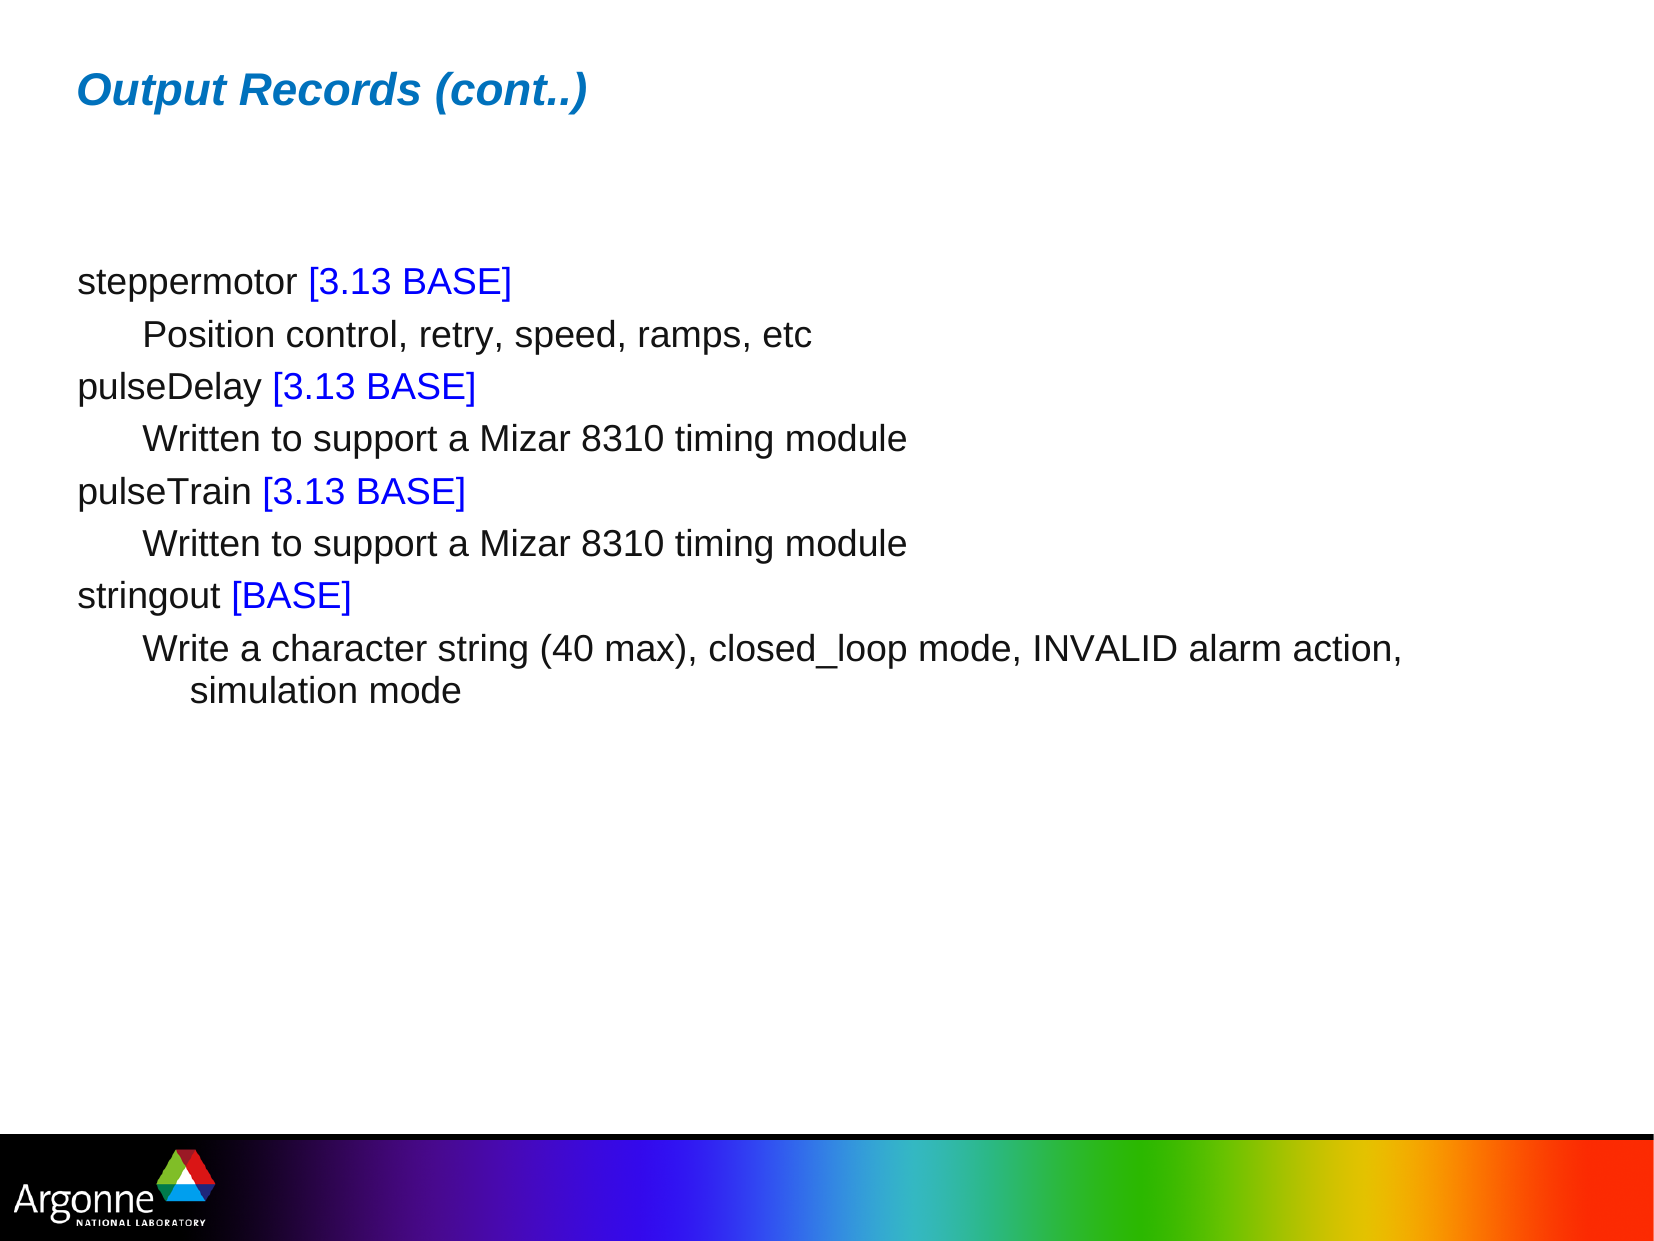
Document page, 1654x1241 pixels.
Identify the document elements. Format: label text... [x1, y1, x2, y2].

picture [0, 1134, 1654, 1241]
title Output Records (cont..) [61, 45, 1500, 123]
list steppermotor [3.13 BASE] Position control, retry, speed, ramps, etc pulseDelay [3.13 BASE] Written to support a Mizar 8310 timing module pulseTrain [3.13 BASE] Written to support a Mizar 8310 timing module stringout [BASE] Write a character string (40 max), closed_loop mode, INVALID alarm action, simulation mode [62, 253, 1498, 843]
